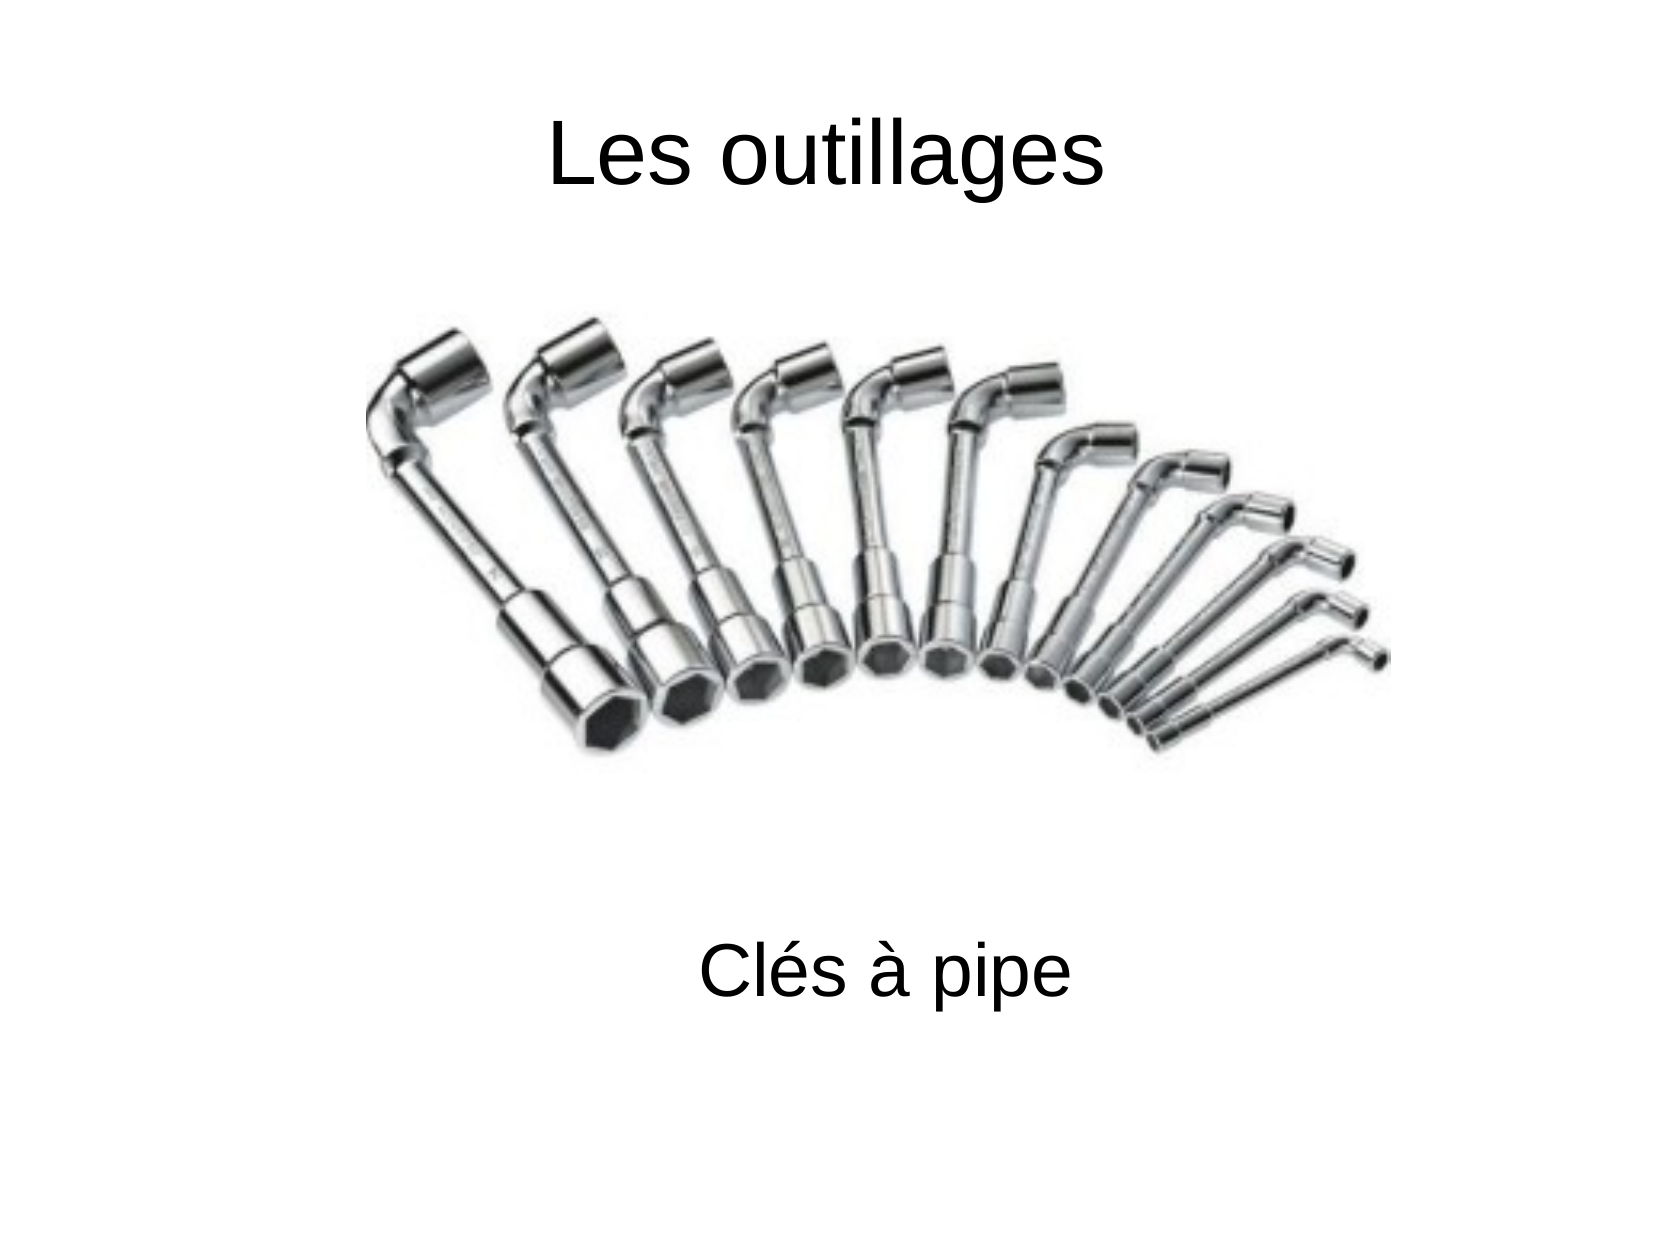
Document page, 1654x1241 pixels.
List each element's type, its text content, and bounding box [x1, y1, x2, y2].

title Les outillages [82, 49, 1571, 257]
picture [366, 271, 1391, 822]
text_box Clés à pipe [484, 921, 1288, 1021]
